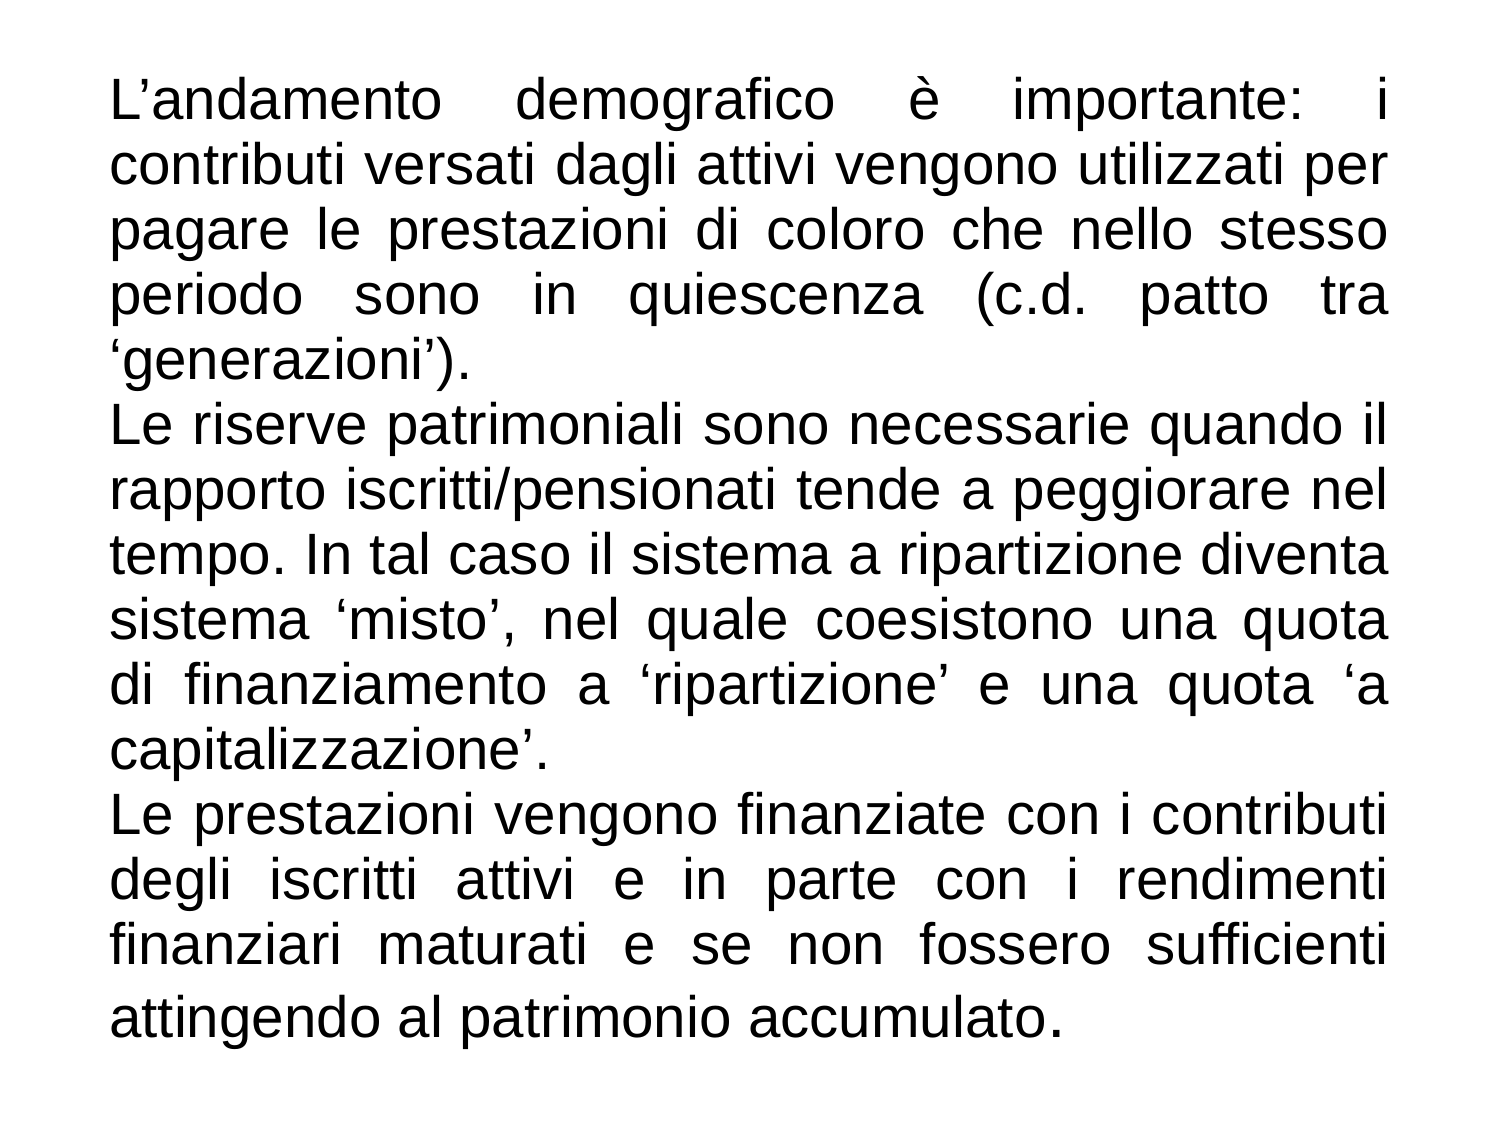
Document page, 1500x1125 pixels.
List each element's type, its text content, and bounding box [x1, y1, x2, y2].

text_box L’andamento demografico è importante: i contributi versati dagli attivi vengono utilizzati per pagare le prestazioni di coloro che nello stesso periodo sono in quiescenza (c.d. patto tra ‘generazioni’). Le riserve patrimoniali sono necessarie quando il rapporto iscritti/pensionati tende a peggiorare nel tempo. In tal caso il sistema a ripartizione diventa sistema ‘misto’, nel quale coesistono una quota di finanziamento a ‘ripartizione’ e una quota ‘a capitalizzazione’. Le prestazioni vengono finanziate con i contributi degli iscritti attivi e in parte con i rendimenti finanziari maturati e se non fossero sufficienti attingendo al patrimonio accumulato. [94, 59, 1406, 1125]
